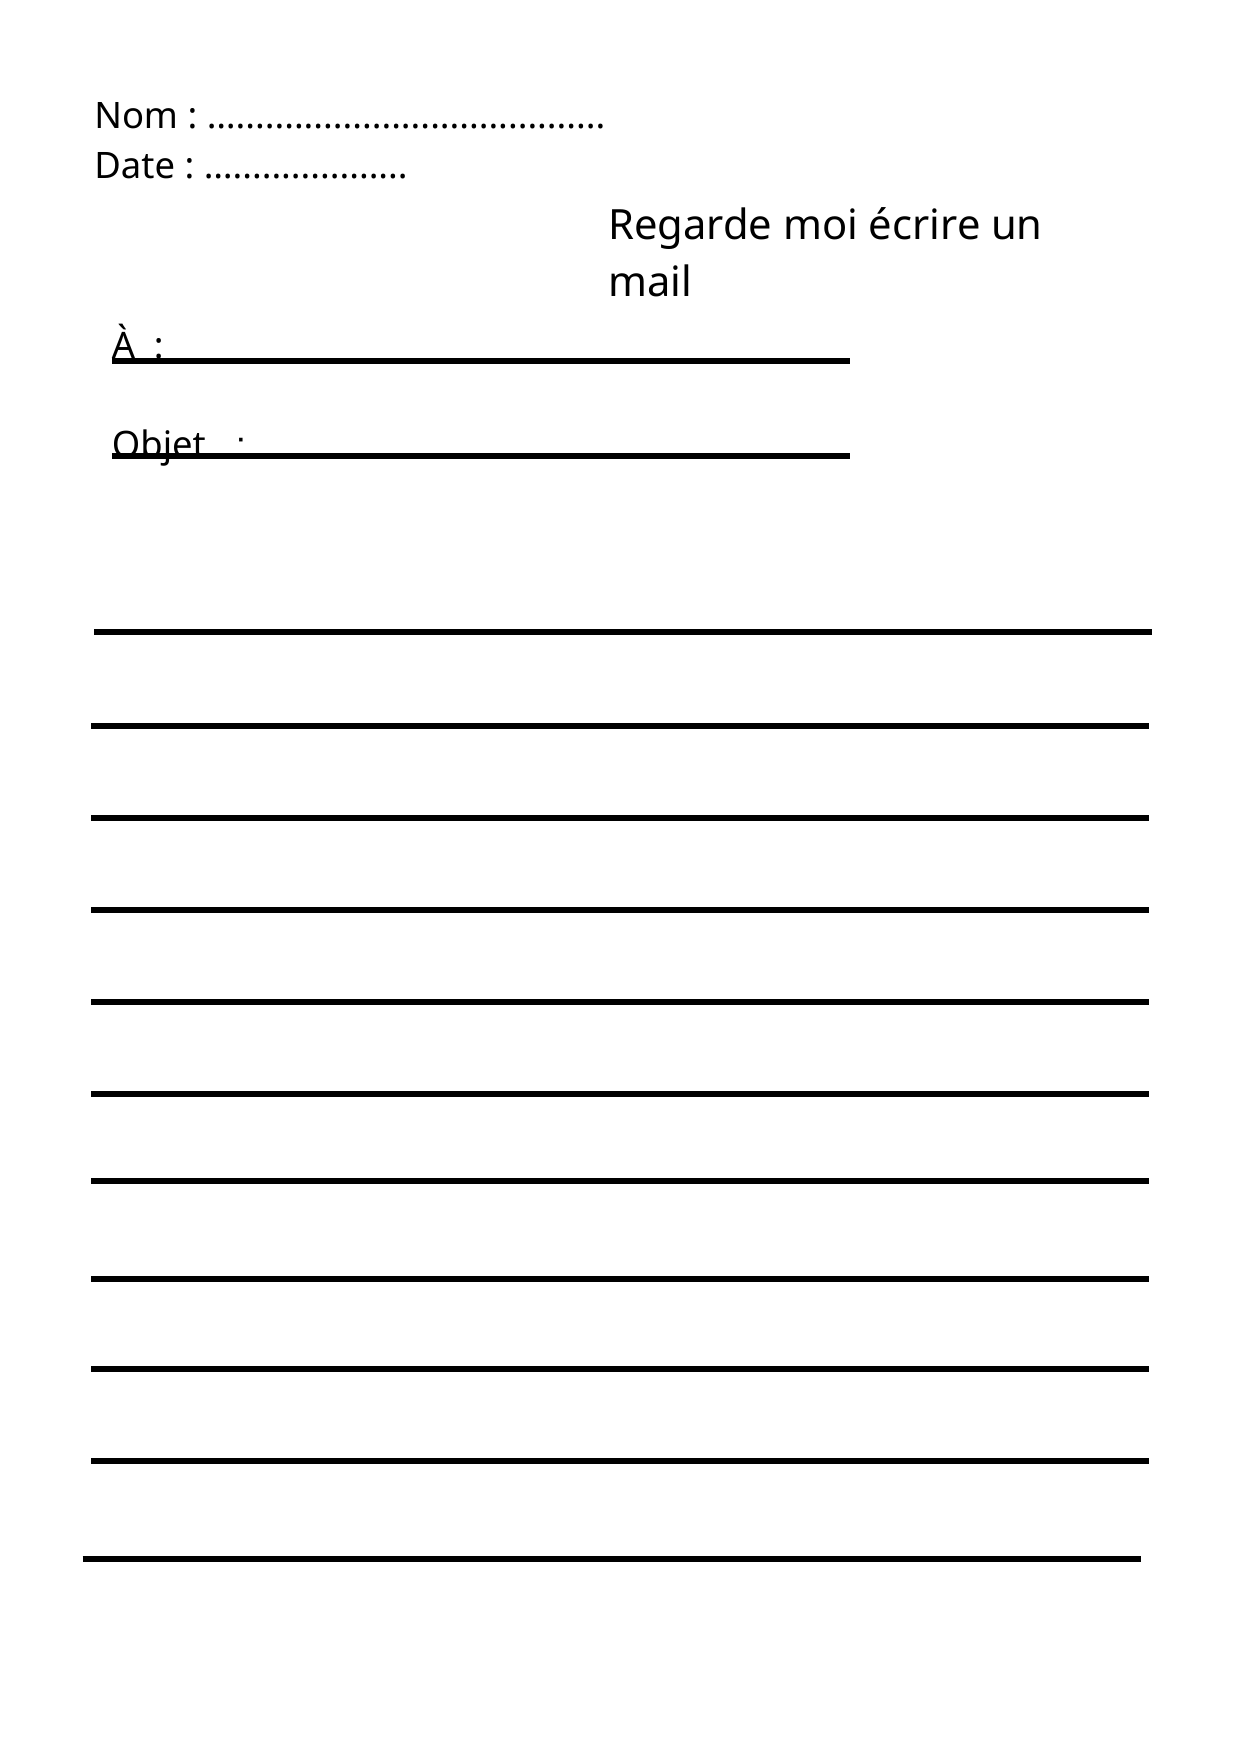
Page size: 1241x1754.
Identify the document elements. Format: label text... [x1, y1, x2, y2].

text_box Nom : …...................................... Date : ….................. [79, 82, 624, 192]
text_box À : Objet : [97, 311, 273, 470]
text_box Regarde moi écrire un mail [593, 187, 1132, 257]
